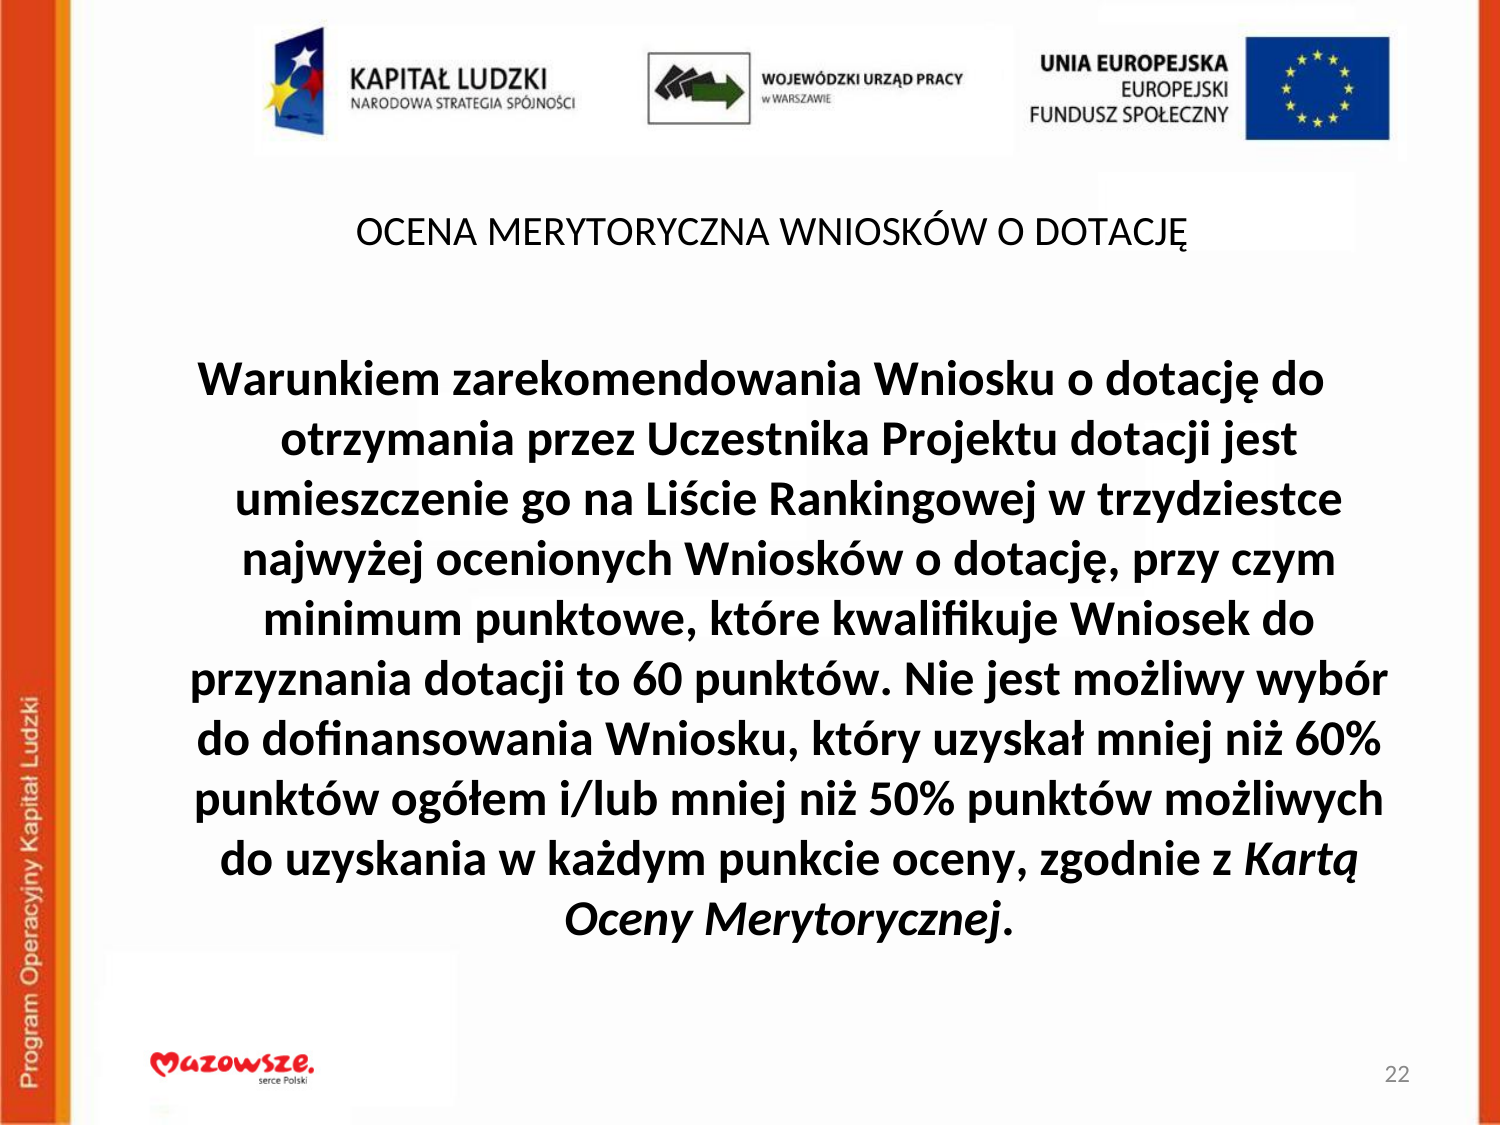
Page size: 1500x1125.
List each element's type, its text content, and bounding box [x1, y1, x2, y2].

text_box <numer> [1074, 1042, 1426, 1103]
title Warunkiem zarekomendowania Wniosku o dotację do otrzymania przez Uczestnika Projektu dotacji jest umieszczenie go na Liście Rankingowej w trzydziestce najwyżej ocenionych Wniosków o dotację, przy czym minimum punktowe, które kwalifikuje Wniosek do przyznania dotacji to 60 punktów. Nie jest możliwy wybór do dofinansowania Wniosku, który uzyskał mniej niż 60% punktów ogółem i/lub mniej niż 50% punktów możliwych do uzyskania w każdym punkcie oceny, zgodnie z Kartą Oceny Merytorycznej. [112, 278, 1411, 1012]
text_box OCENA MERYTORYCZNA WNIOSKÓW O DOTACJĘ [194, 196, 1351, 256]
picture [0, 0, 1500, 1125]
